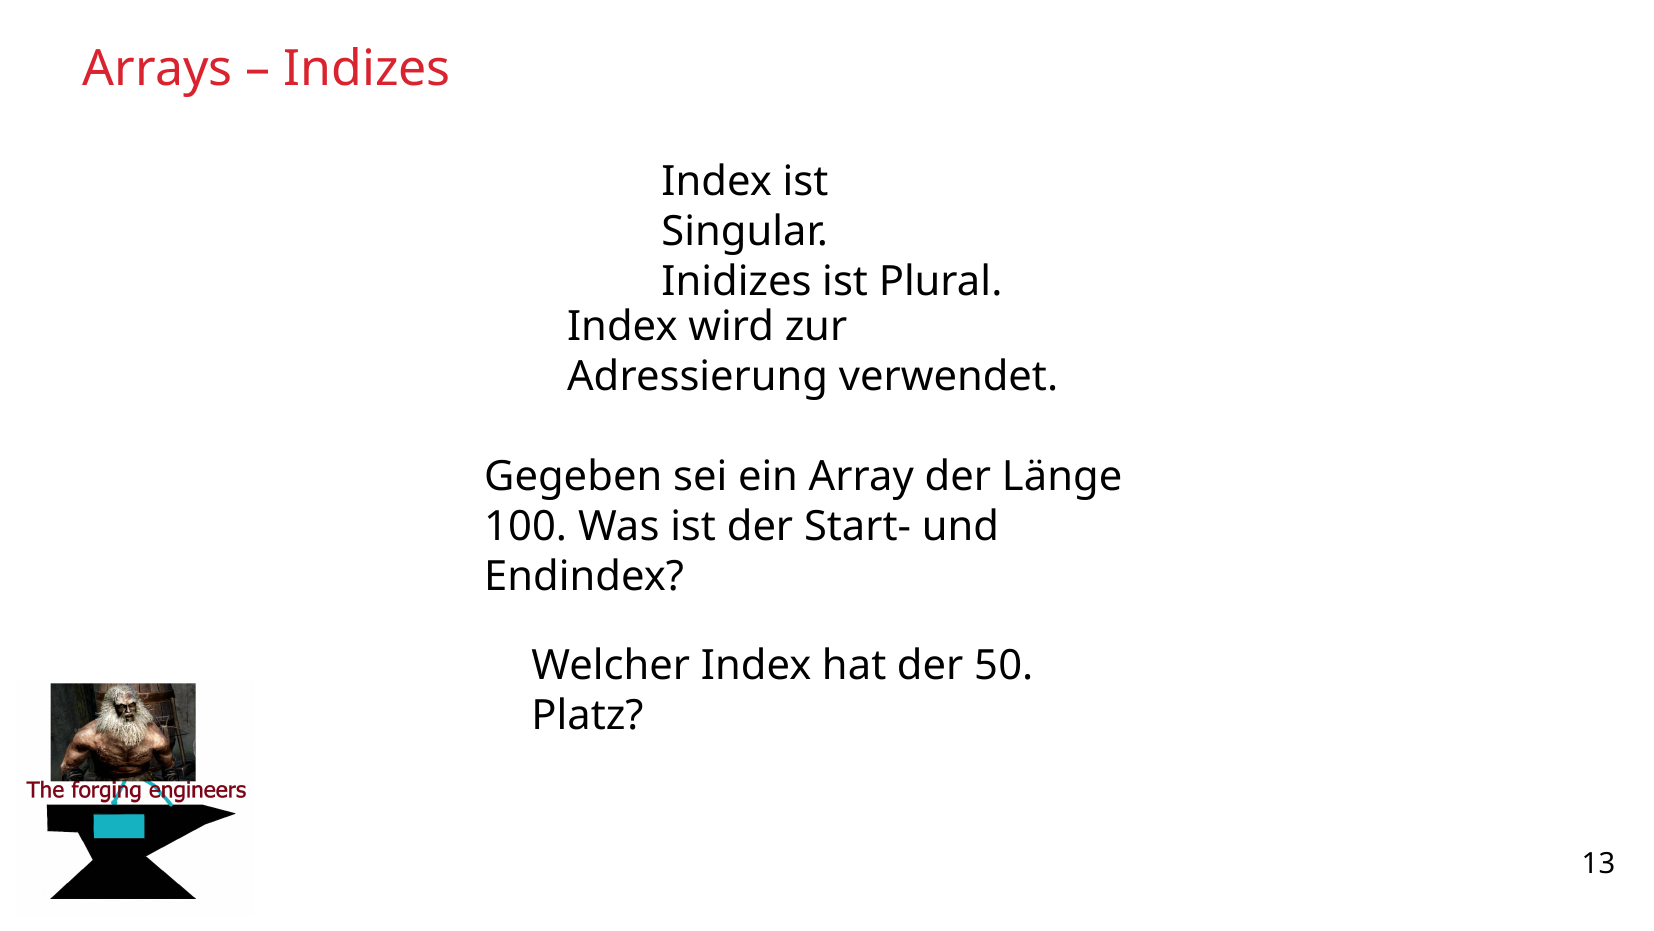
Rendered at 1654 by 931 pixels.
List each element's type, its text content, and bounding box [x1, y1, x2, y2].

text_box Welcher Index hat der 50. Platz? [531, 637, 1134, 697]
text_box Index ist Singular. Inidizes ist Plural. [661, 153, 1004, 260]
text_box Gegeben sei ein Array der Länge 100. Was ist der Start- und Endindex? [484, 448, 1182, 556]
text_box Index wird zur Adressierung verwendet. [566, 298, 1087, 406]
title Arrays – Indizes [82, 37, 1571, 95]
picture [17, 679, 254, 916]
